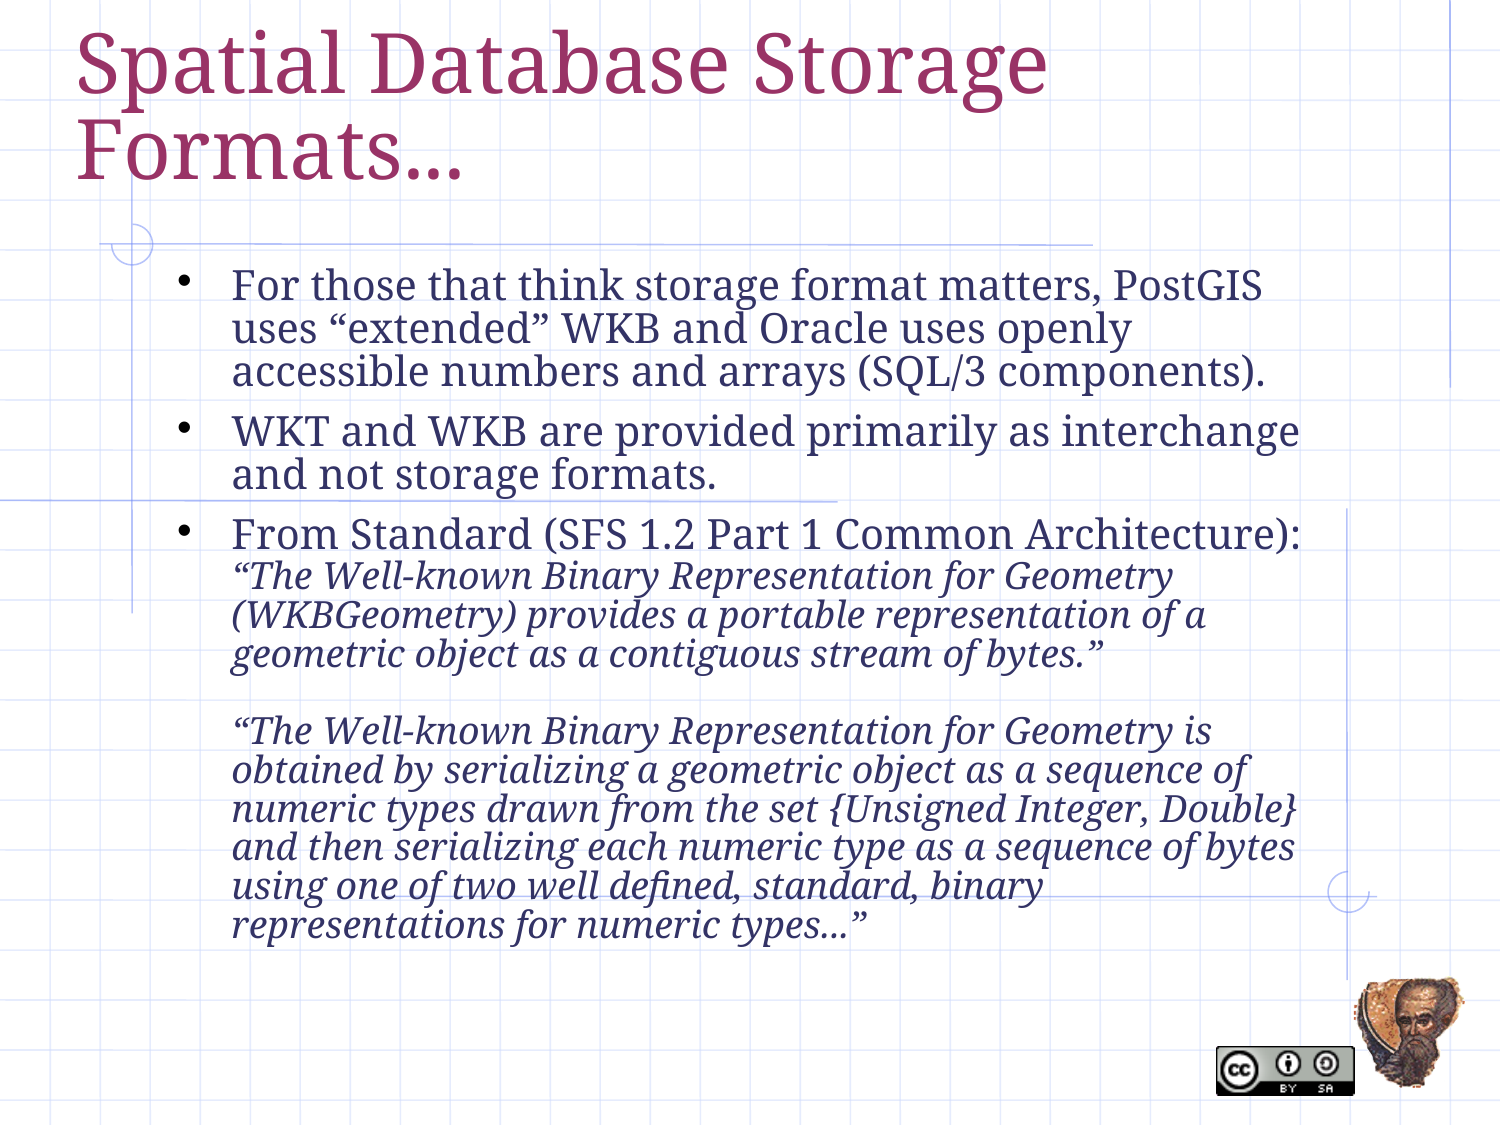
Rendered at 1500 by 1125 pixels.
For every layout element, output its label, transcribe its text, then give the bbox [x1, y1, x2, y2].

list For those that think storage format matters, PostGIS uses “extended” WKB and Oracle uses openly accessible numbers and arrays (SQL/3 components). WKT and WKB are provided primarily as interchange and not storage formats. From Standard (SFS 1.2 Part 1 Common Architecture): “The Well-known Binary Representation for Geometry (WKBGeometry) provides a portable representation of a geometric object as a contiguous stream of bytes.” “The Well-known Binary Representation for Geometry is obtained by serializing a geometric object as a sequence of numeric types drawn from the set {Unsigned Integer, Double} and then serializing each numeric type as a sequence of bytes using one of two well defined, standard, binary representations for numeric types...” [177, 265, 1329, 1034]
picture [1216, 976, 1465, 1096]
title Spatial Database Storage Formats... [74, 45, 1424, 177]
